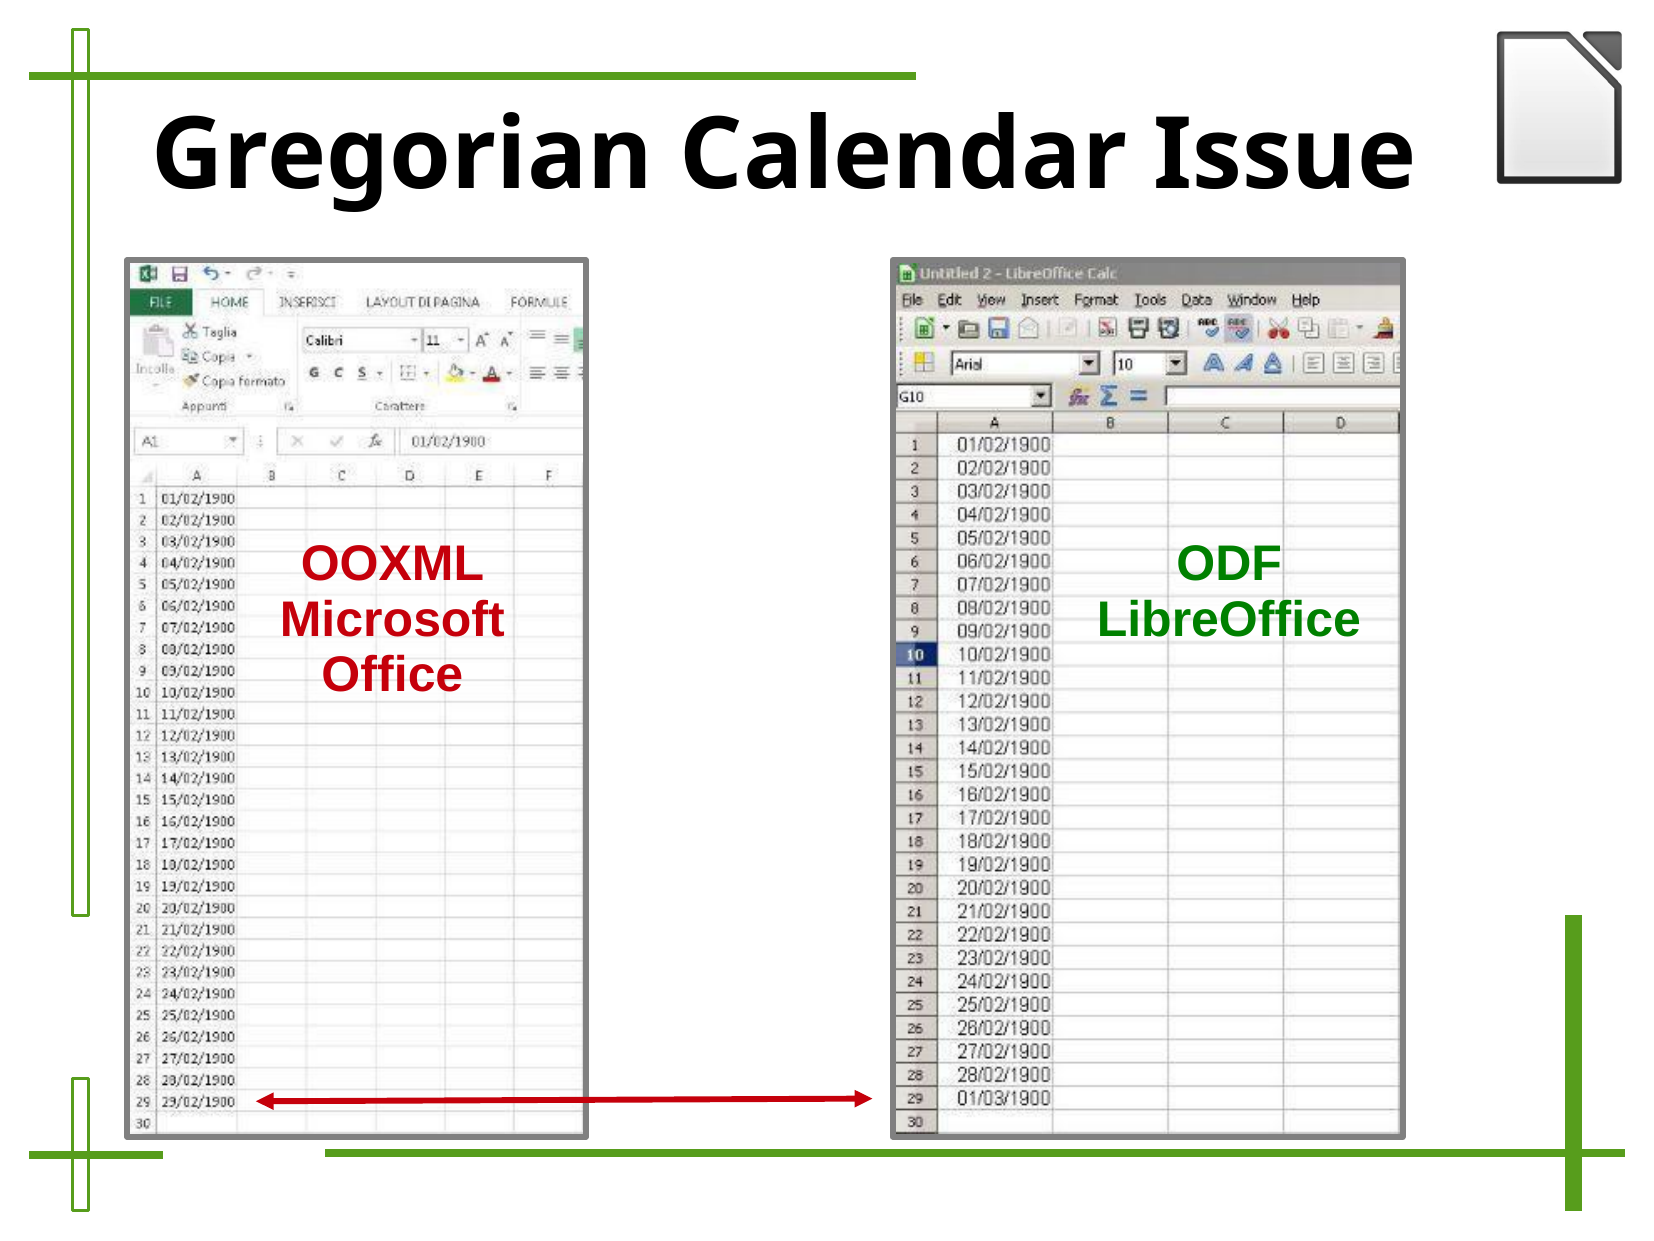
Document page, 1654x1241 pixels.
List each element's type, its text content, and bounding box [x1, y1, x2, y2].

title Gregorian Calendar Issue [122, 91, 1447, 219]
text_box OOXML Microsoft Office [265, 528, 562, 711]
picture [895, 263, 1400, 1134]
picture [1494, 29, 1624, 186]
picture [129, 263, 584, 1134]
text_box ODF LibreOffice [1082, 528, 1377, 711]
